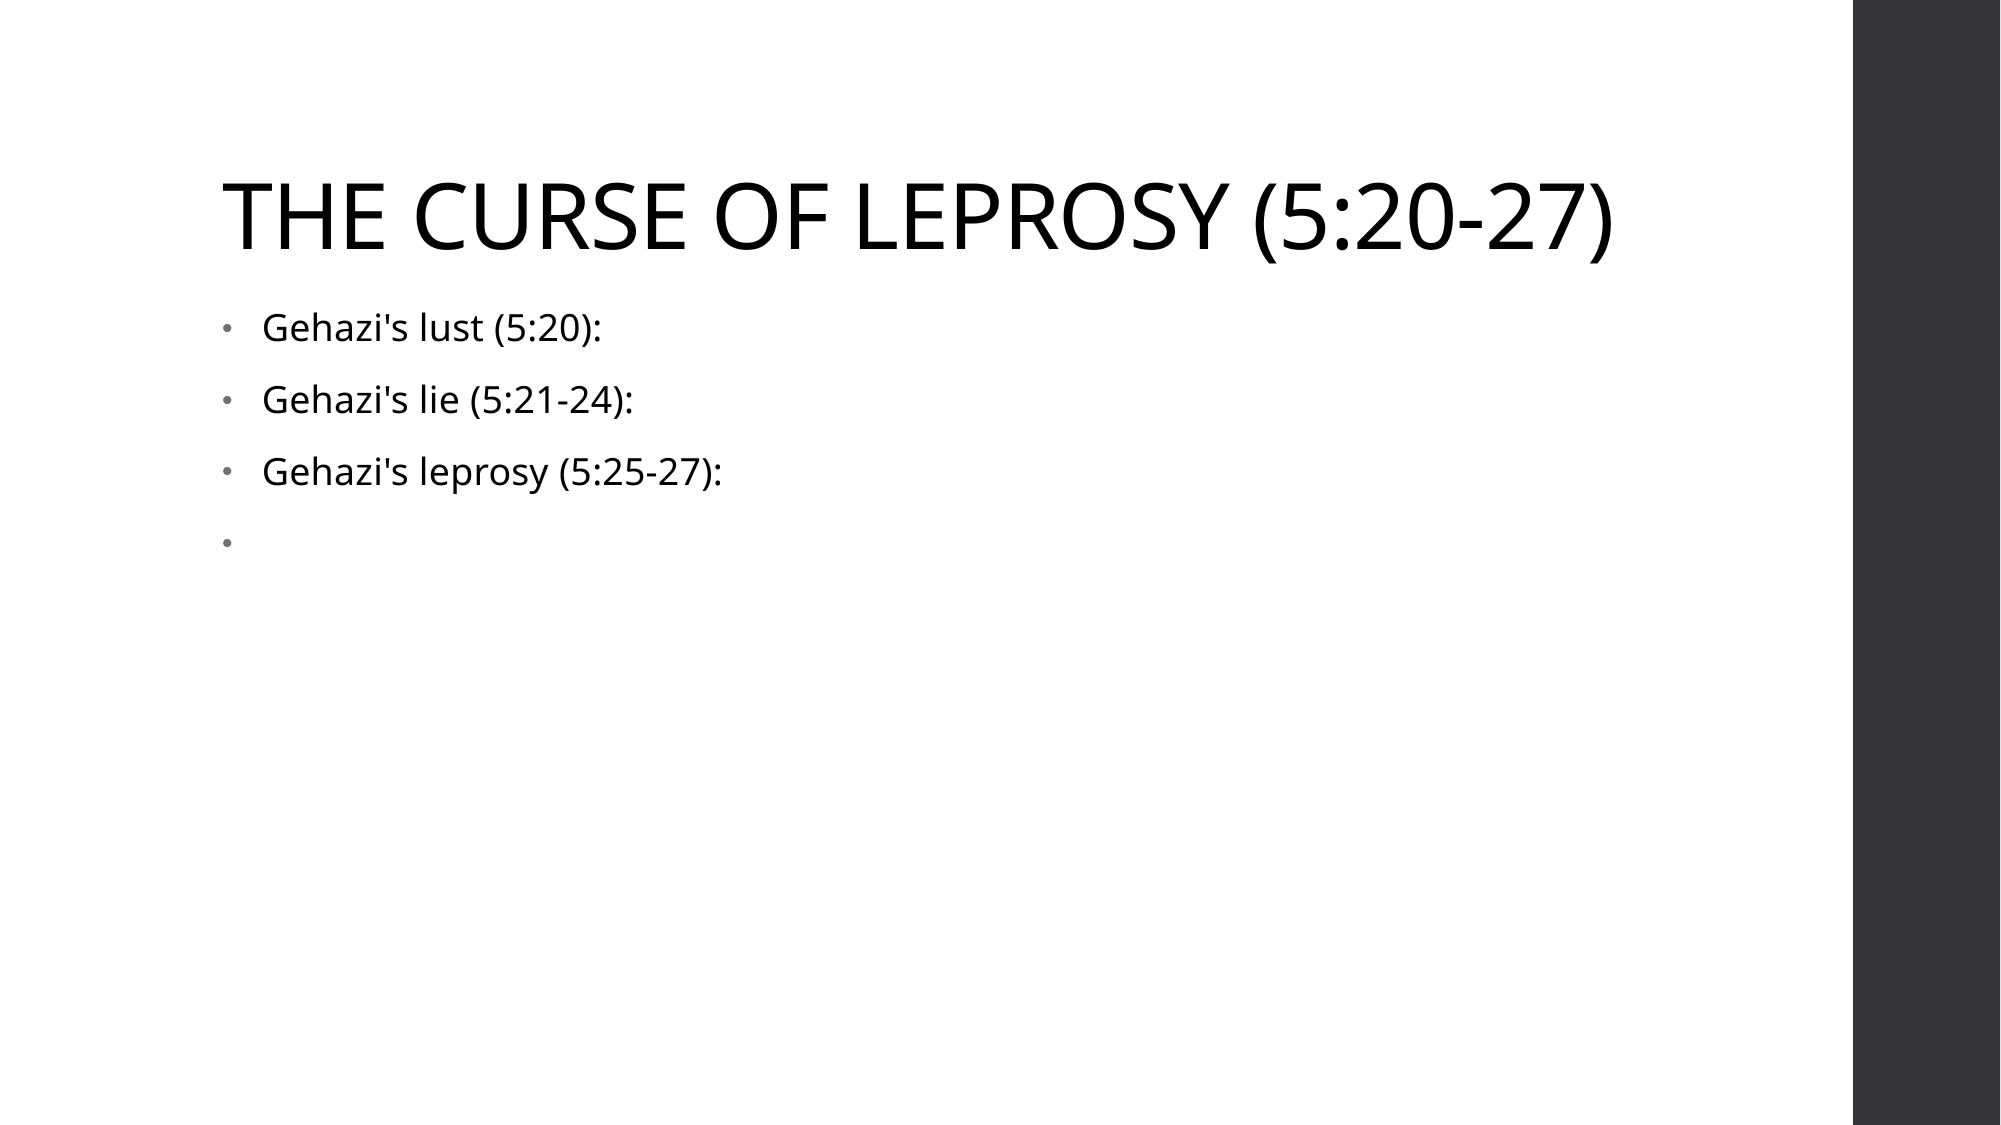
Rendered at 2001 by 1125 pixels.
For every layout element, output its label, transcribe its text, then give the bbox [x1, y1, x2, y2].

title THE CURSE OF LEPROSY (5:20-27) [206, 60, 1797, 278]
list Gehazi's lust (5:20): Gehazi's lie (5:21-24): Gehazi's leprosy (5:25-27): [206, 299, 1617, 1014]
